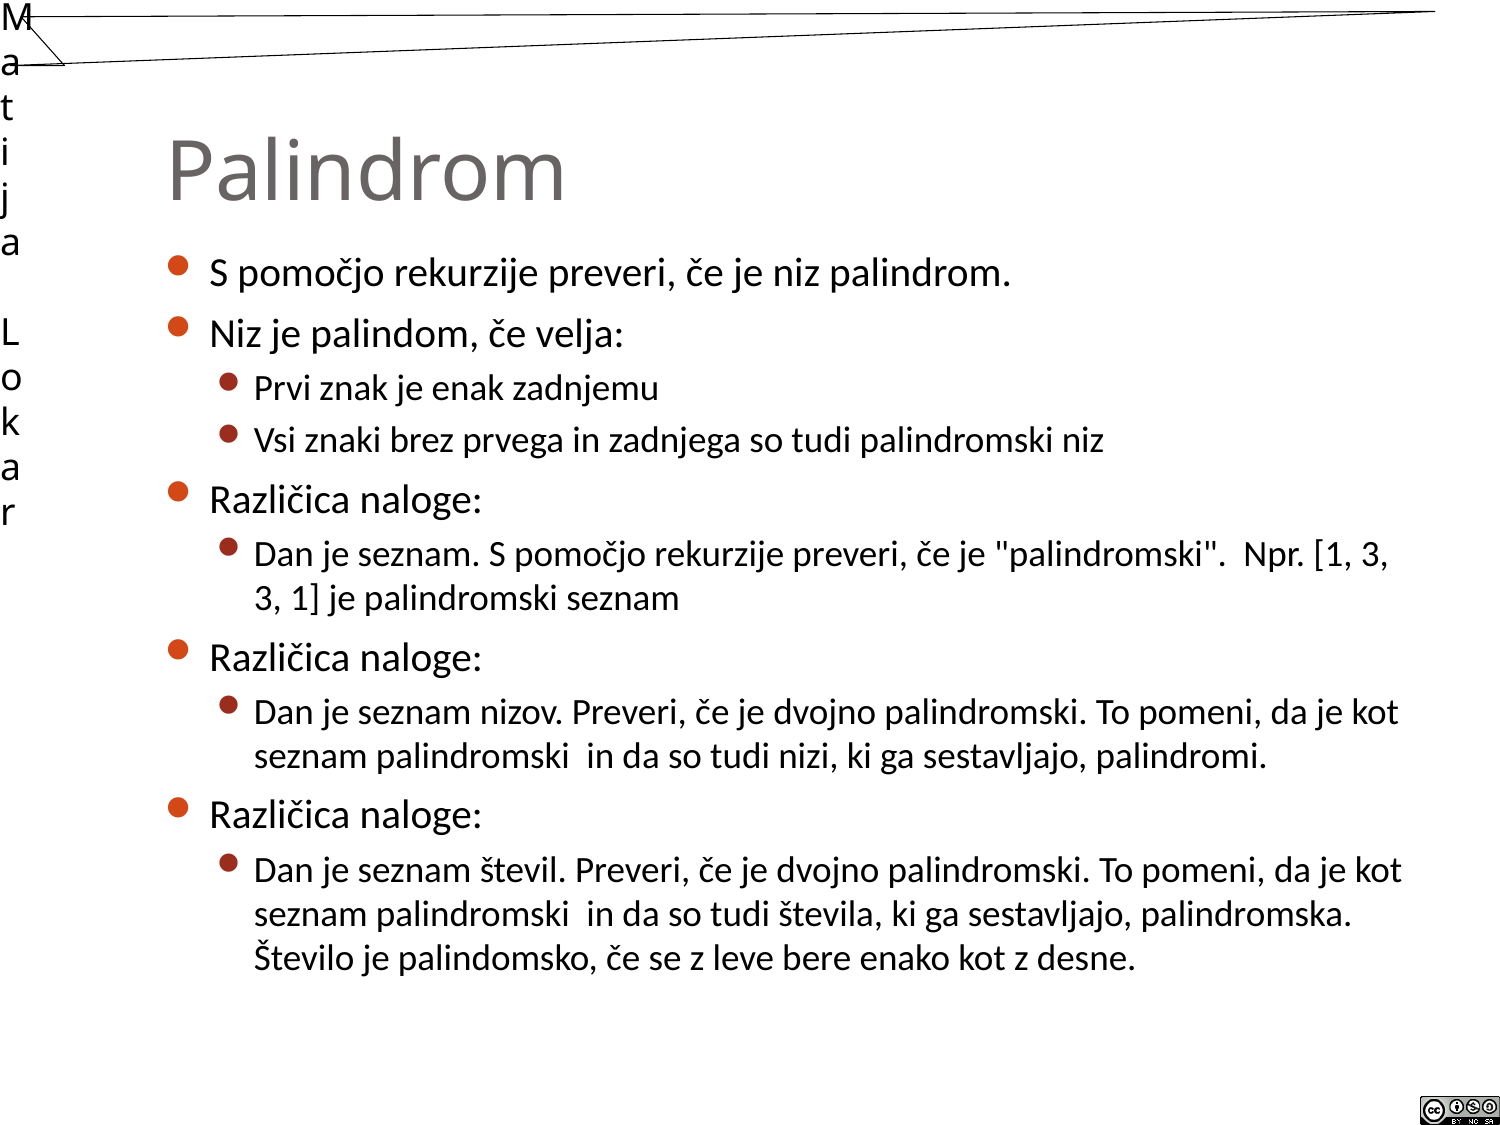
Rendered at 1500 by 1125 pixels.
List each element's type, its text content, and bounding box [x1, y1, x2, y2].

title Palindrom [150, 45, 1425, 233]
picture [1420, 1096, 1500, 1125]
list S pomočjo rekurzije preveri, če je niz palindrom. Niz je palindom, če velja: Prvi znak je enak zadnjemu Vsi znaki brez prvega in zadnjega so tudi palindromski niz Različica naloge: Dan je seznam. S pomočjo rekurzije preveri, če je "palindromski". Npr. [1, 3, 3, 1] je palindromski seznam Različica naloge: Dan je seznam nizov. Preveri, če je dvojno palindromski. To pomeni, da je kot seznam palindromski in da so tudi nizi, ki ga sestavljajo, palindromi. Različica naloge: Dan je seznam števil. Preveri, če je dvojno palindromski. To pomeni, da je kot seznam palindromski in da so tudi števila, ki ga sestavljajo, palindromska. Število je palindomsko, če se z leve bere enako kot z desne. [150, 237, 1425, 988]
